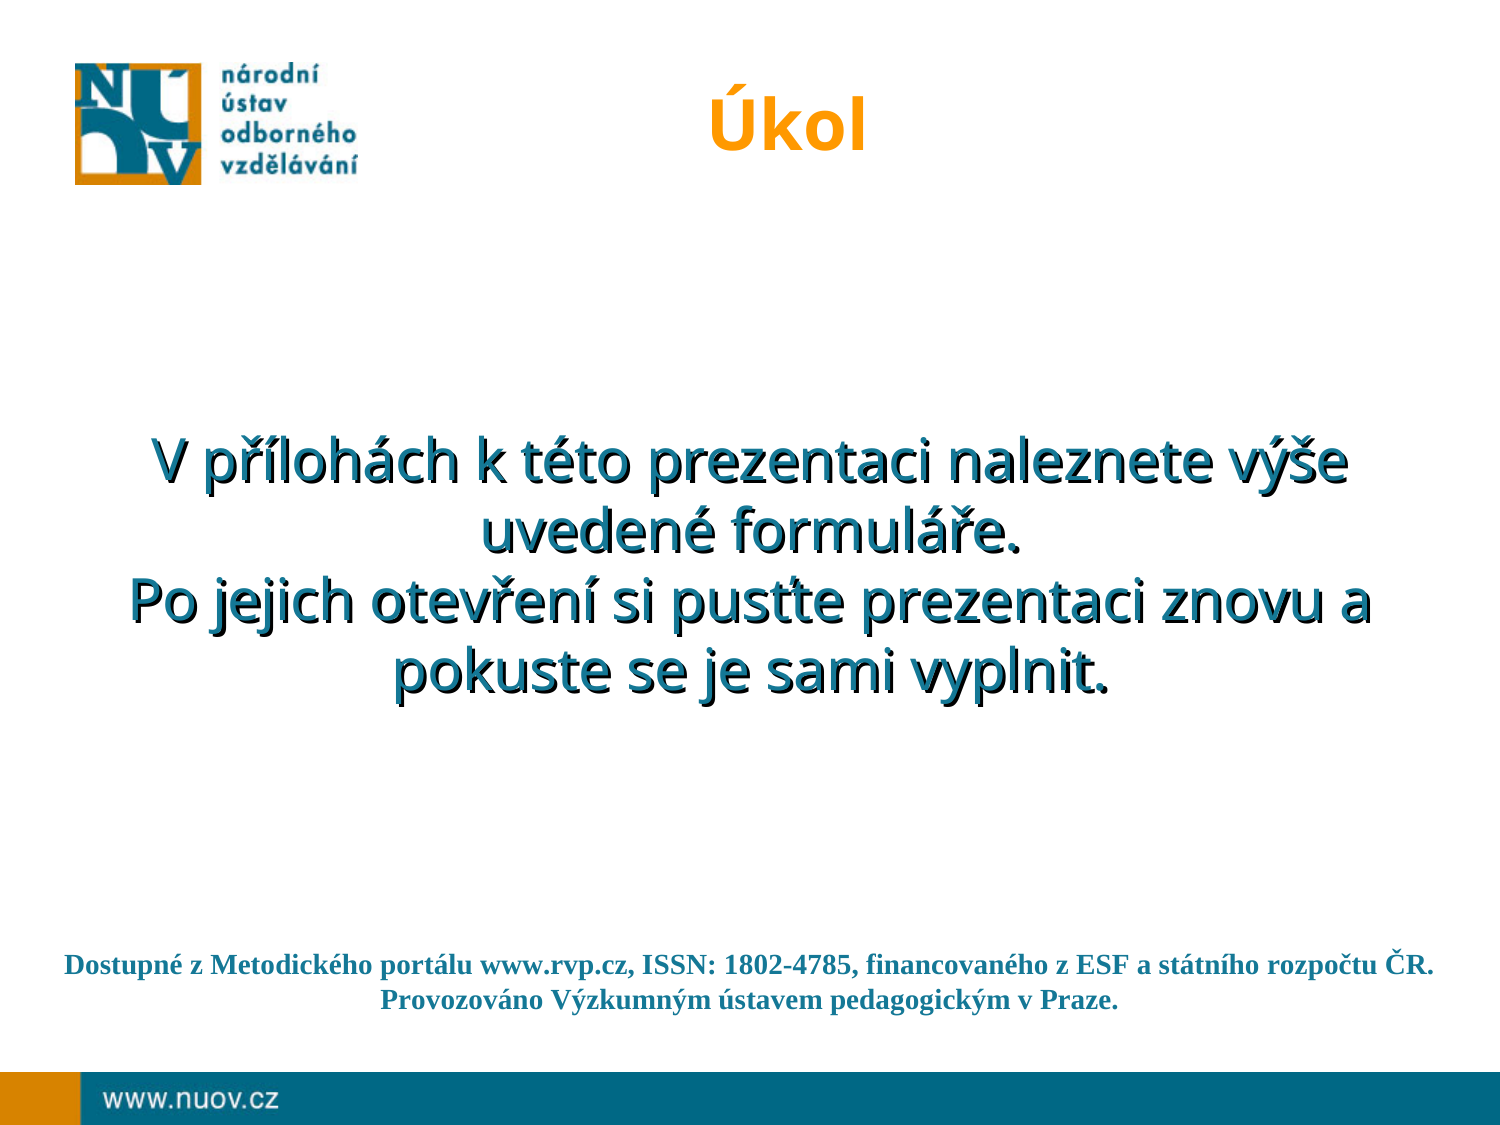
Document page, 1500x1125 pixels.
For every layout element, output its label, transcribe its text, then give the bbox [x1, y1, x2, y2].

text_box [75, 62, 358, 185]
title Úkol [374, 24, 1475, 201]
text_box V přílohách k této prezentaci naleznete výše uvedené formuláře. Po jejich otevření si pusťte prezentaci znovu a pokuste se je sami vyplnit. [106, 414, 1394, 711]
text_box Dostupné z Metodického portálu www.rvp.cz, ISSN: 1802-4785, financovaného z ESF a státního rozpočtu ČR. Provozováno Výzkumným ústavem pedagogickým v Praze. [37, 937, 1463, 1051]
text_box [0, 1072, 1500, 1125]
